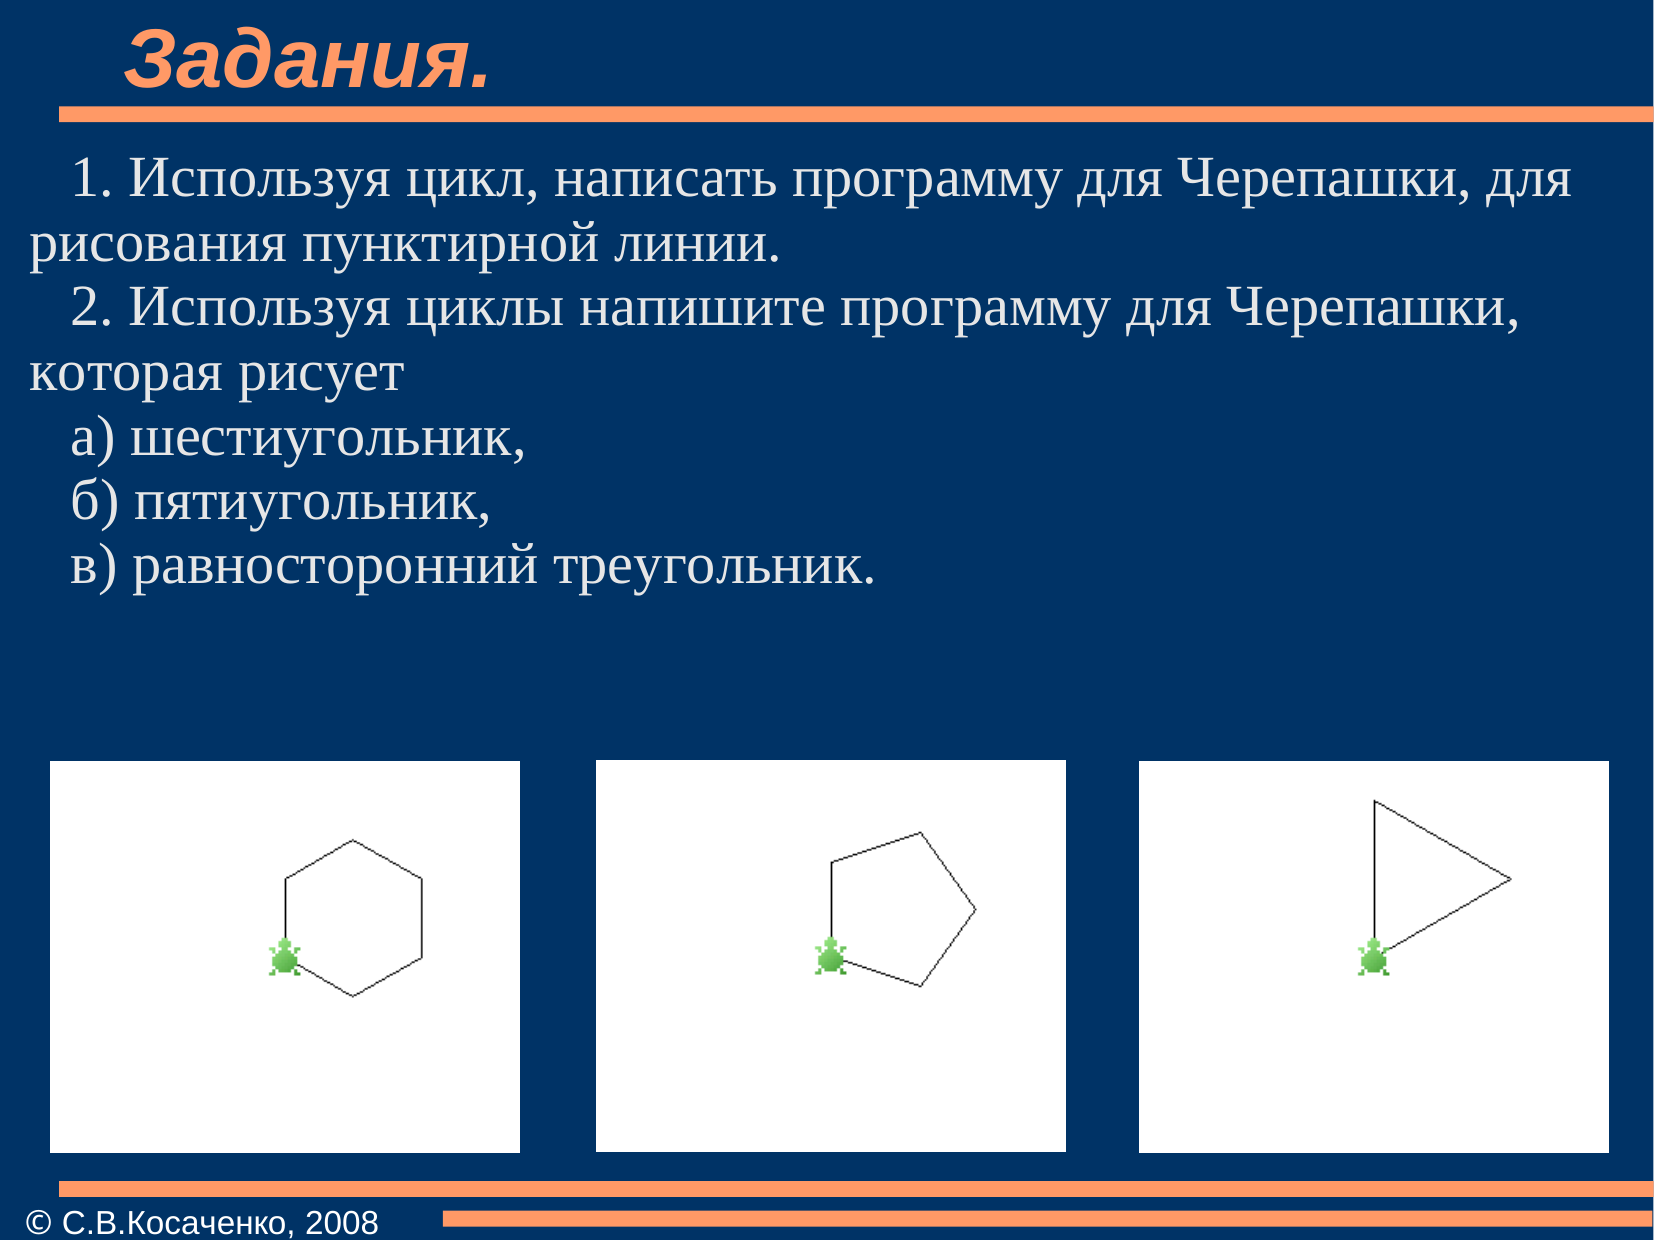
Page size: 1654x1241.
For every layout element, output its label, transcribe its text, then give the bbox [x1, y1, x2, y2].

list 1. Используя цикл, написать программу для Черепашки, для рисования пунктирной линии. 2. Используя циклы напишите программу для Черепашки, которая рисует а) шестиугольник, б) пятиугольник, в) равносторонний треугольник. [29, 144, 1654, 619]
picture [1139, 761, 1609, 1153]
picture [596, 760, 1066, 1152]
title Задания. [123, 0, 1536, 119]
picture [50, 761, 520, 1153]
